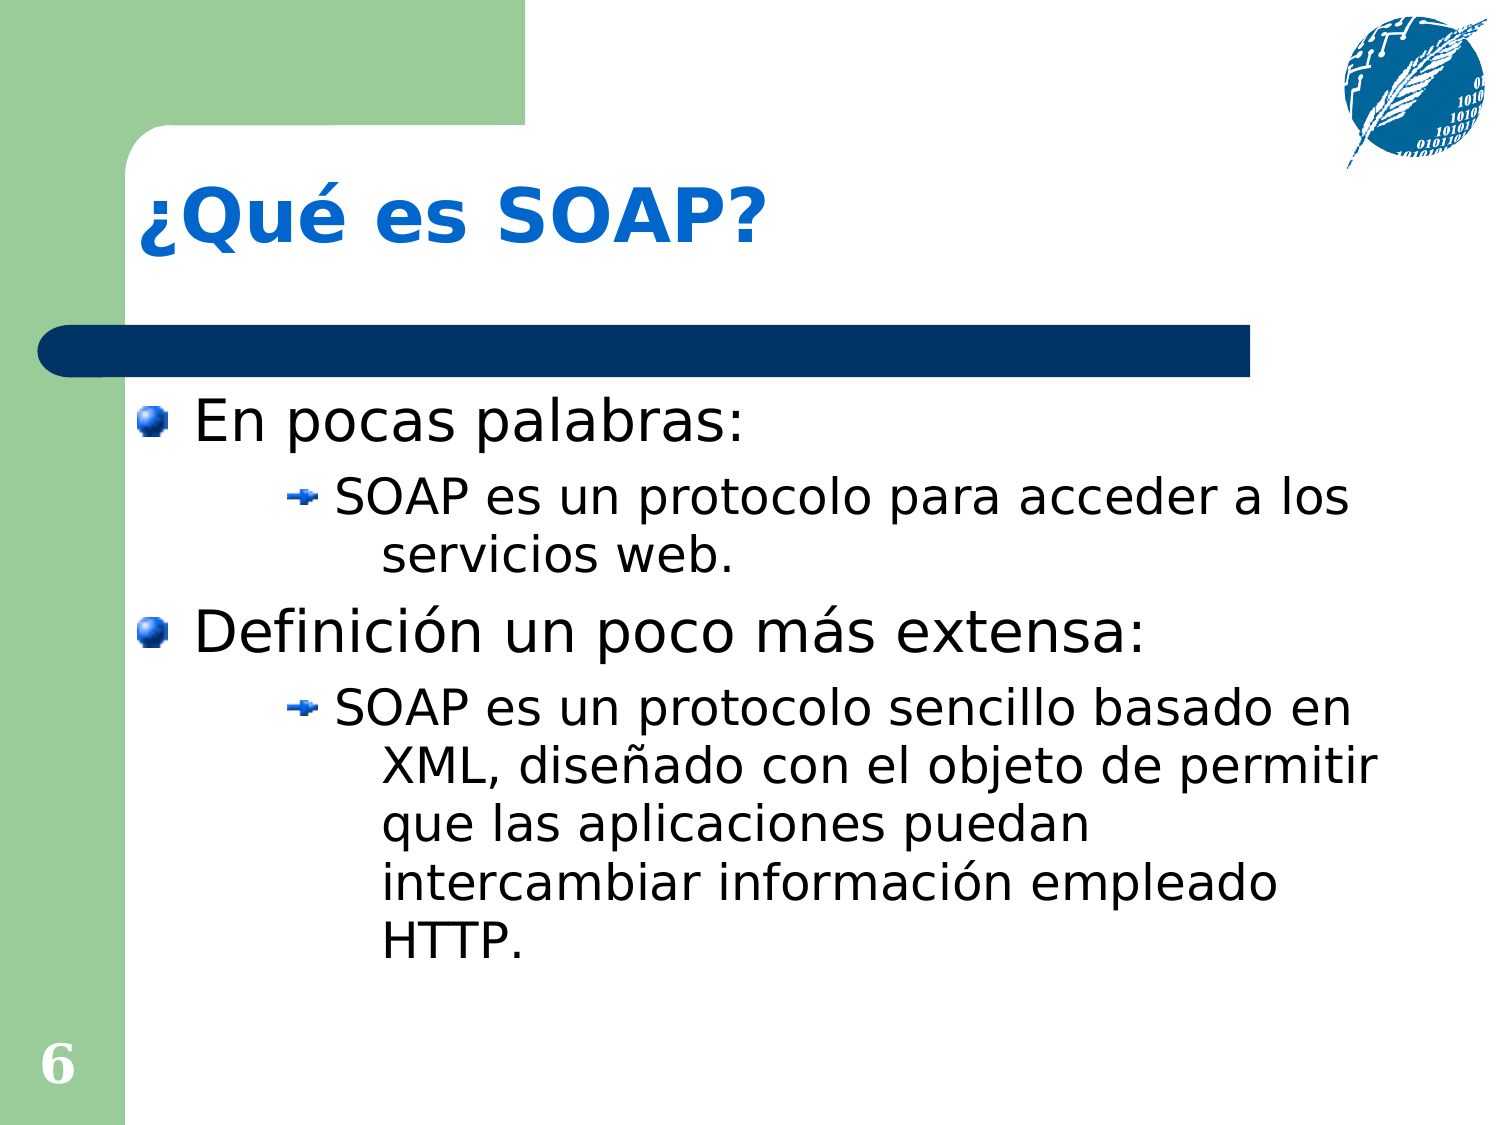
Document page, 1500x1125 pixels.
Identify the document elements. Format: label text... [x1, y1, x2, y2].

picture [1436, 127, 1450, 136]
list En pocas palabras: SOAP es un protocolo para acceder a los servicios web. Definición un poco más extensa: SOAP es un protocolo sencillo basado en XML, diseñado con el objeto de permitir que las aplicaciones puedan intercambiar información empleado HTTP. [137, 387, 1400, 1099]
title ¿Qué es SOAP? [136, 136, 1414, 301]
picture [1427, 138, 1431, 148]
picture [1433, 139, 1440, 147]
picture [1416, 140, 1425, 149]
picture [1341, 15, 1487, 172]
